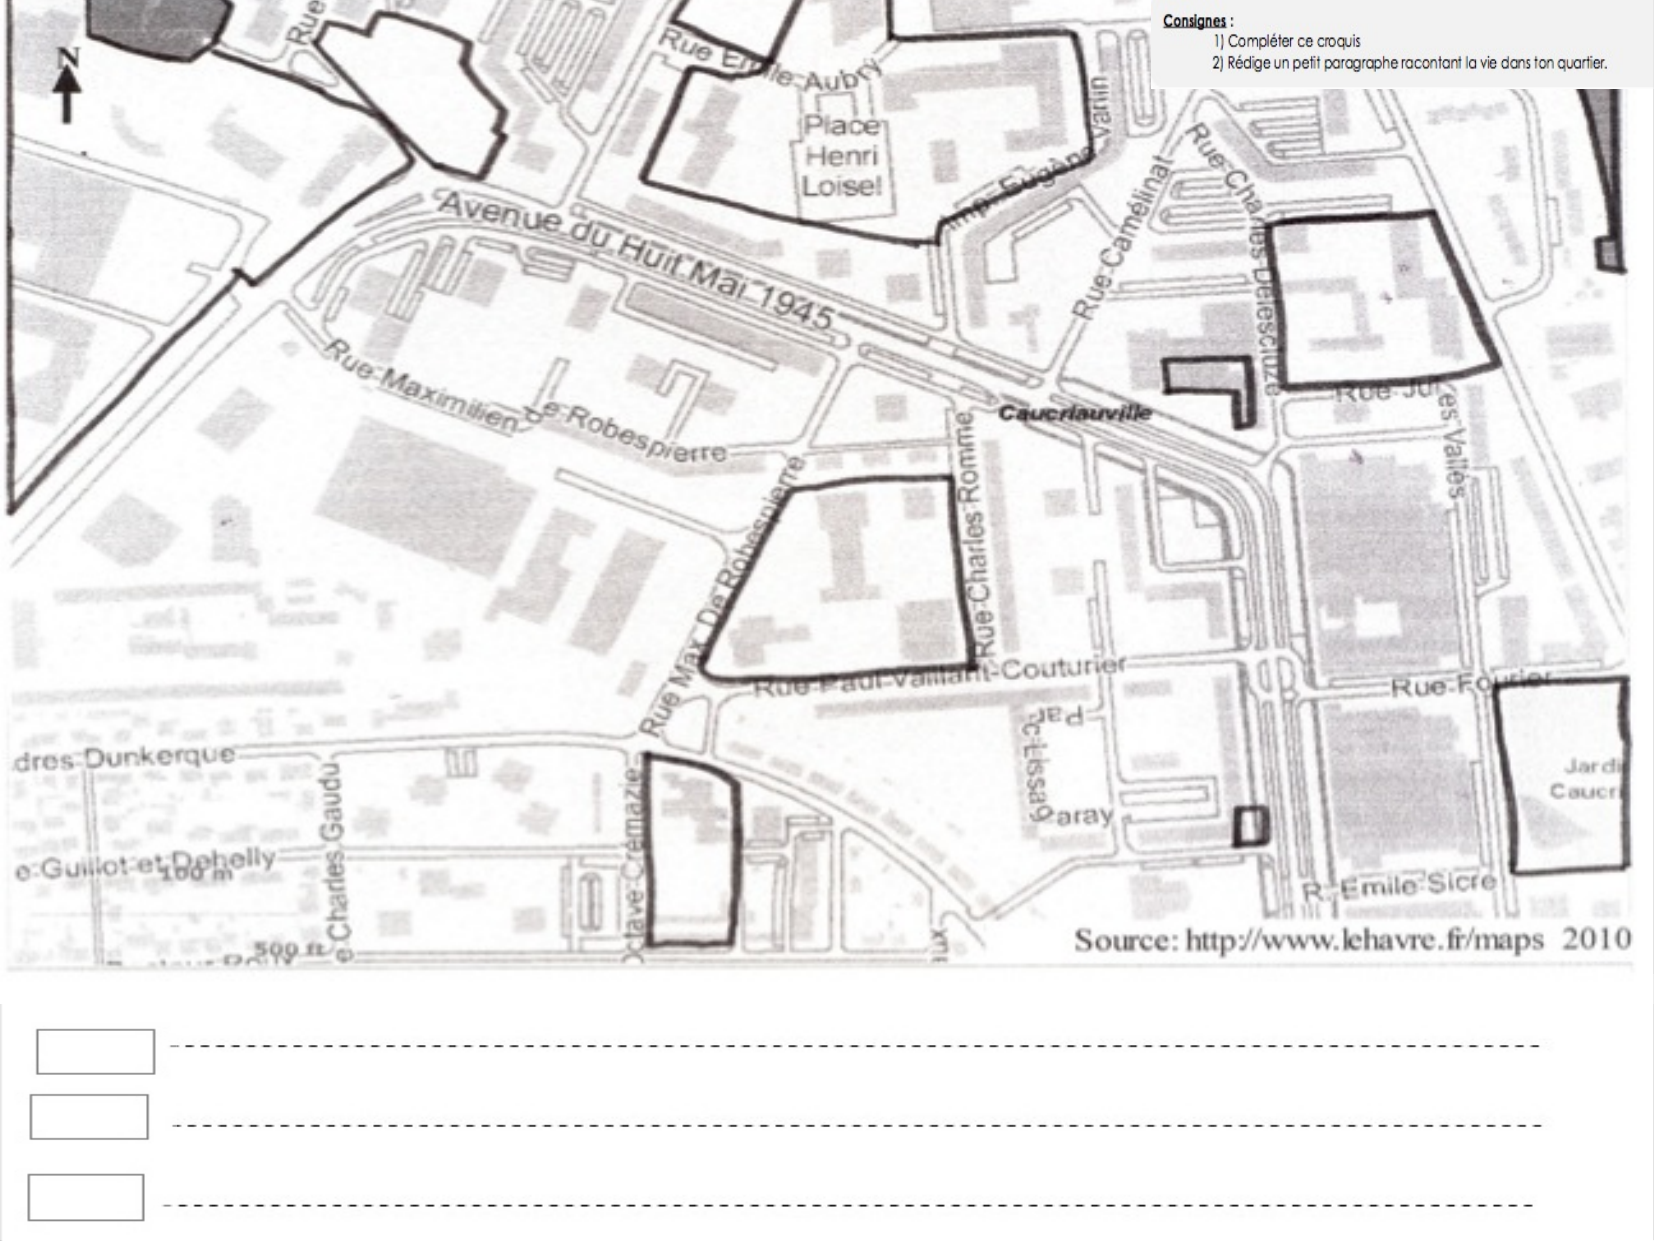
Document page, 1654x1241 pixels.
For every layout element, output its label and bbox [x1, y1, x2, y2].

picture [0, 0, 1654, 1241]
text_box [0, 1003, 178, 1241]
